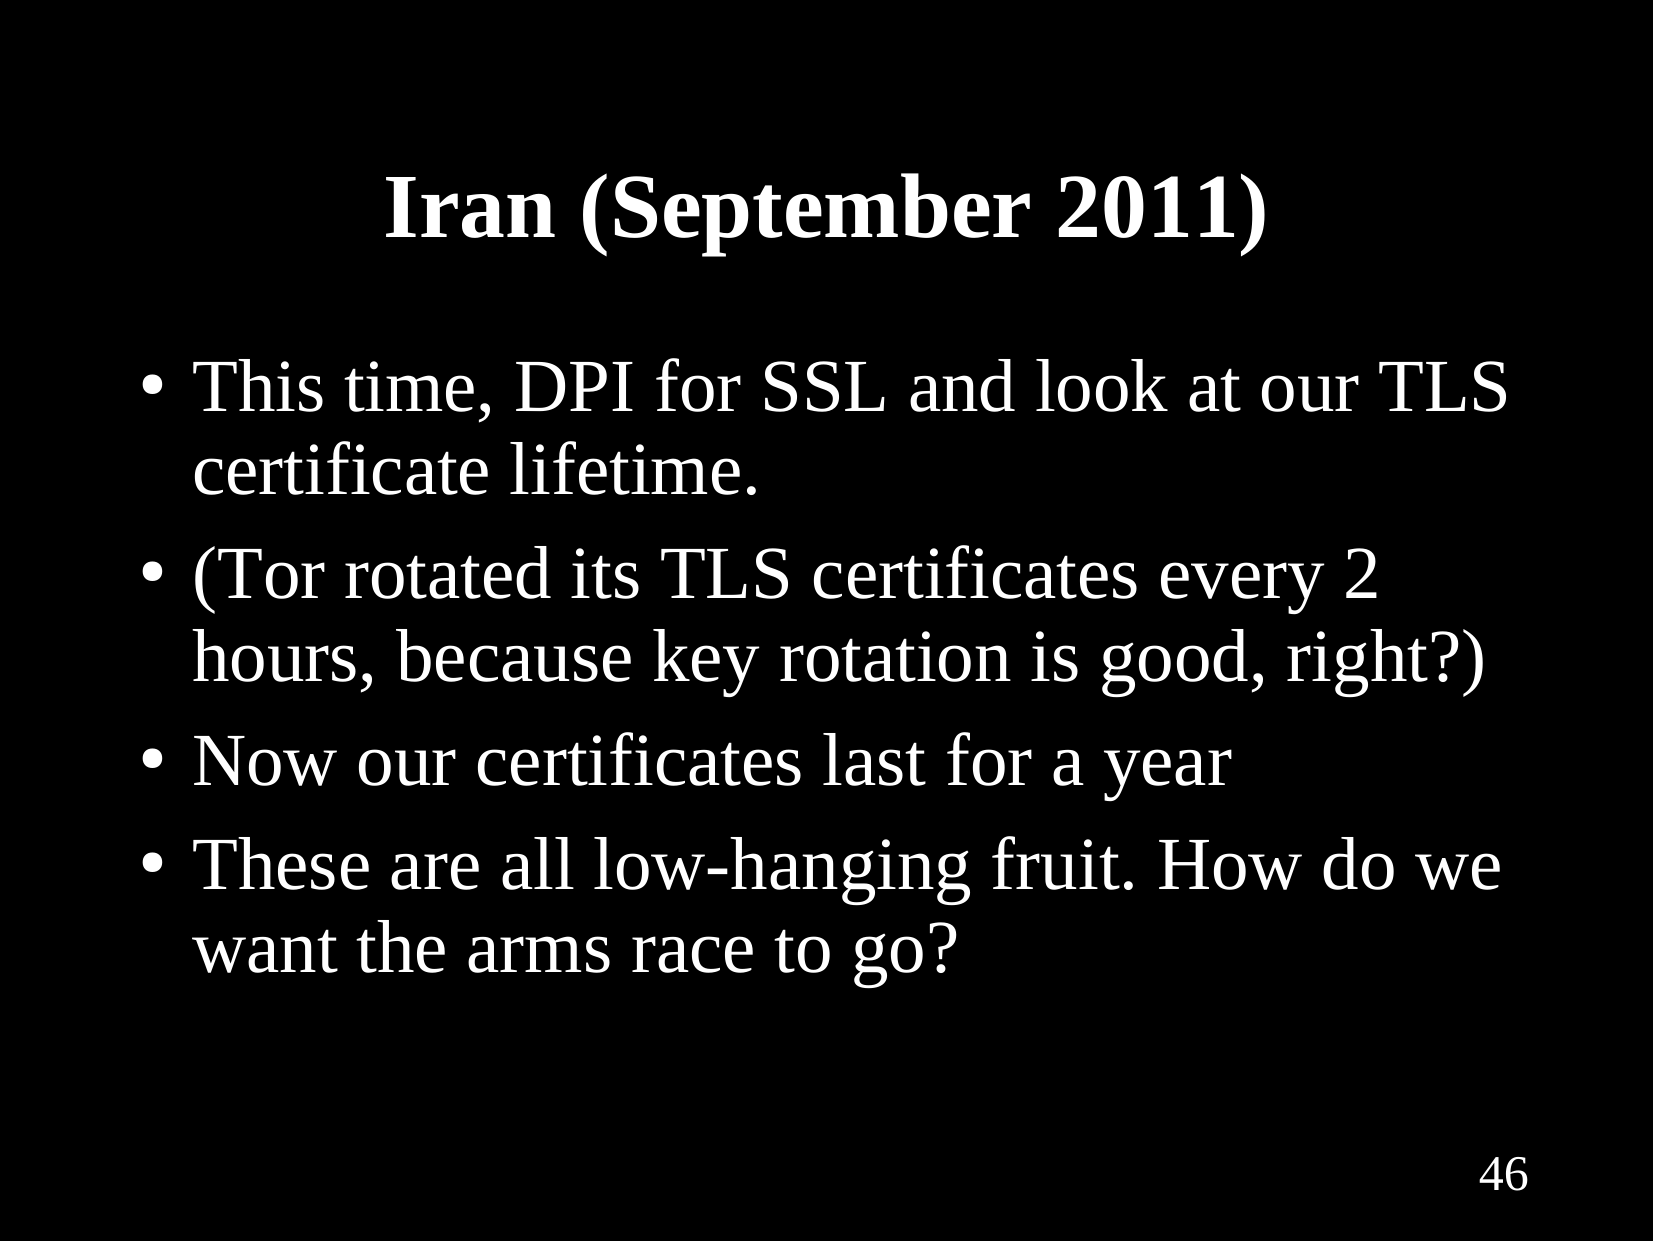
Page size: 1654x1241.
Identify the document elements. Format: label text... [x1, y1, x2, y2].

title Iran (September 2011) [121, 102, 1534, 311]
list This time, DPI for SSL and look at our TLS certificate lifetime. (Tor rotated its TLS certificates every 2 hours, because key rotation is good, right?) Now our certificates last for a year These are all low-hanging fruit. How do we want the arms race to go? [121, 344, 1534, 1127]
